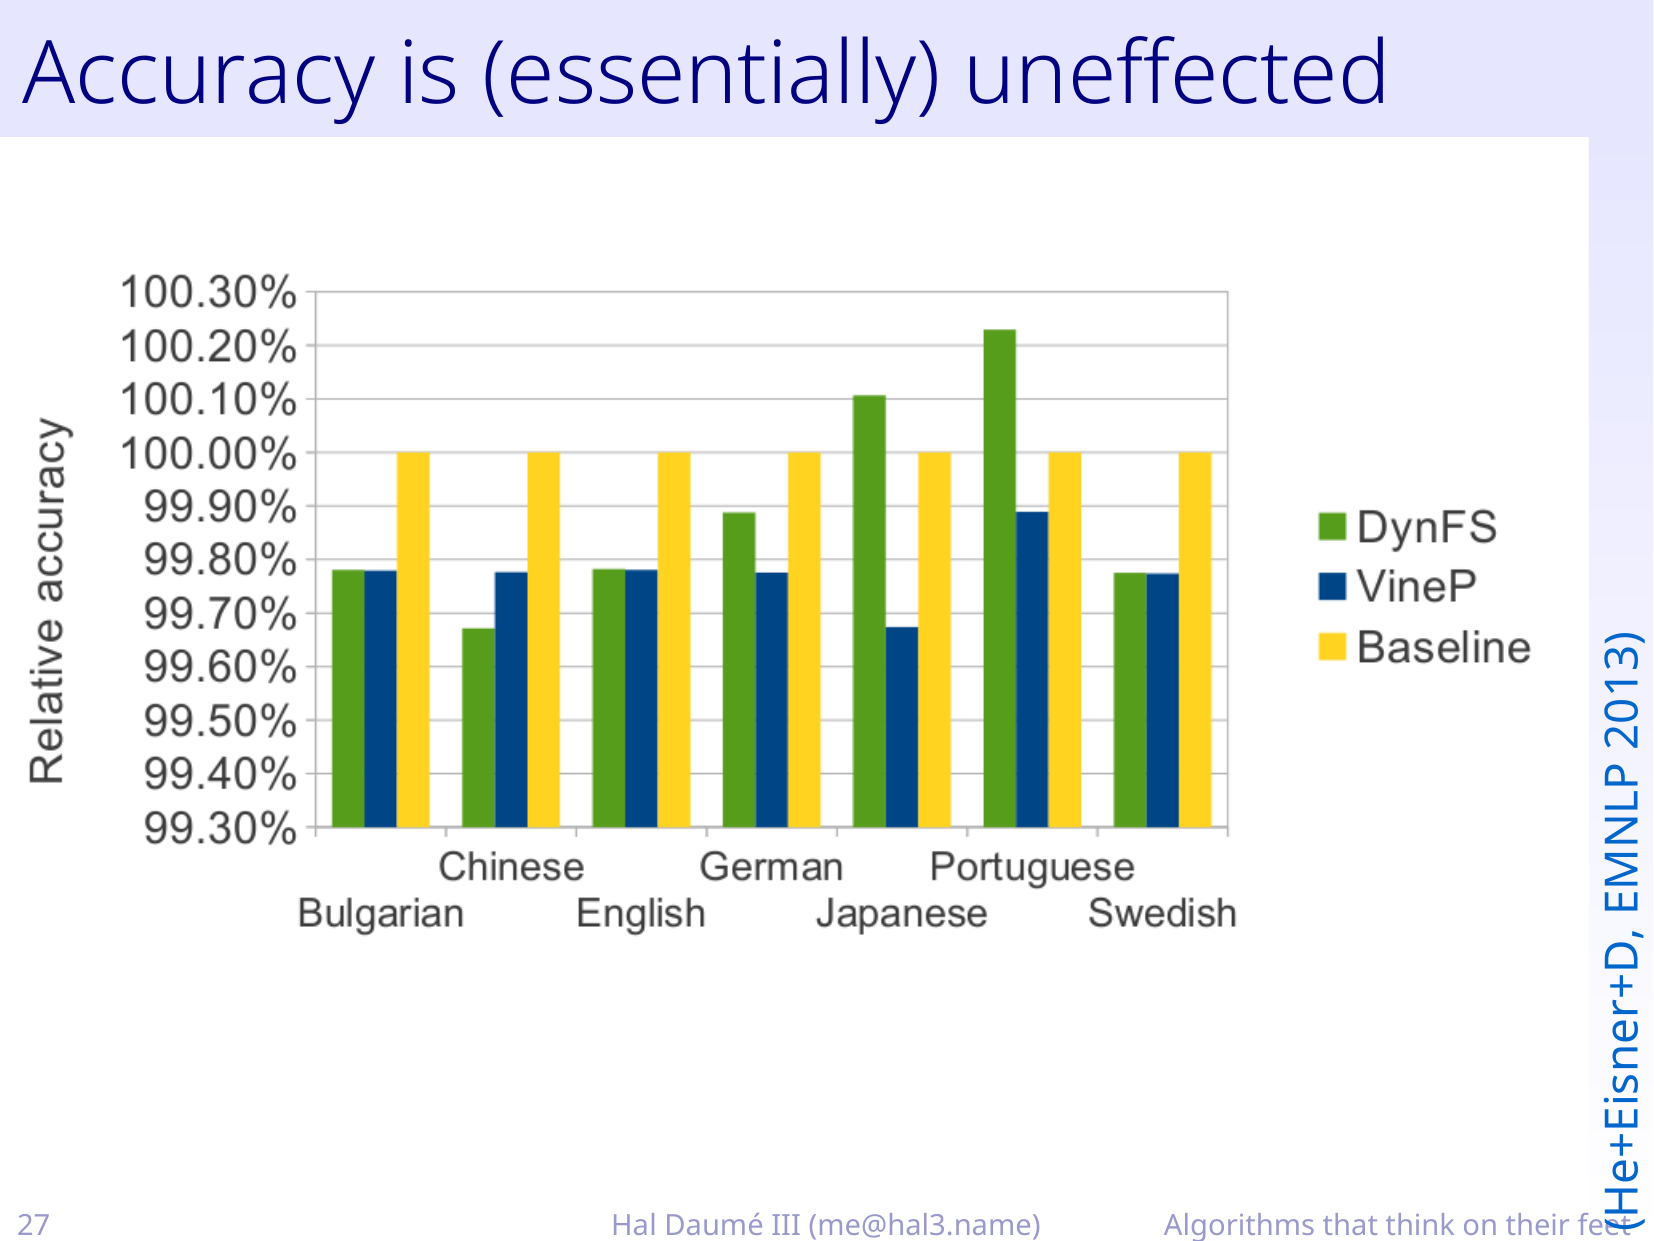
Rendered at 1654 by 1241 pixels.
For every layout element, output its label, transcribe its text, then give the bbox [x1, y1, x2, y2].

text_box (He+Eisner+D, EMNLP 2013) [1585, 633, 1648, 1235]
picture [11, 256, 1552, 946]
title Accuracy is (essentially) uneffected [22, 8, 1639, 131]
